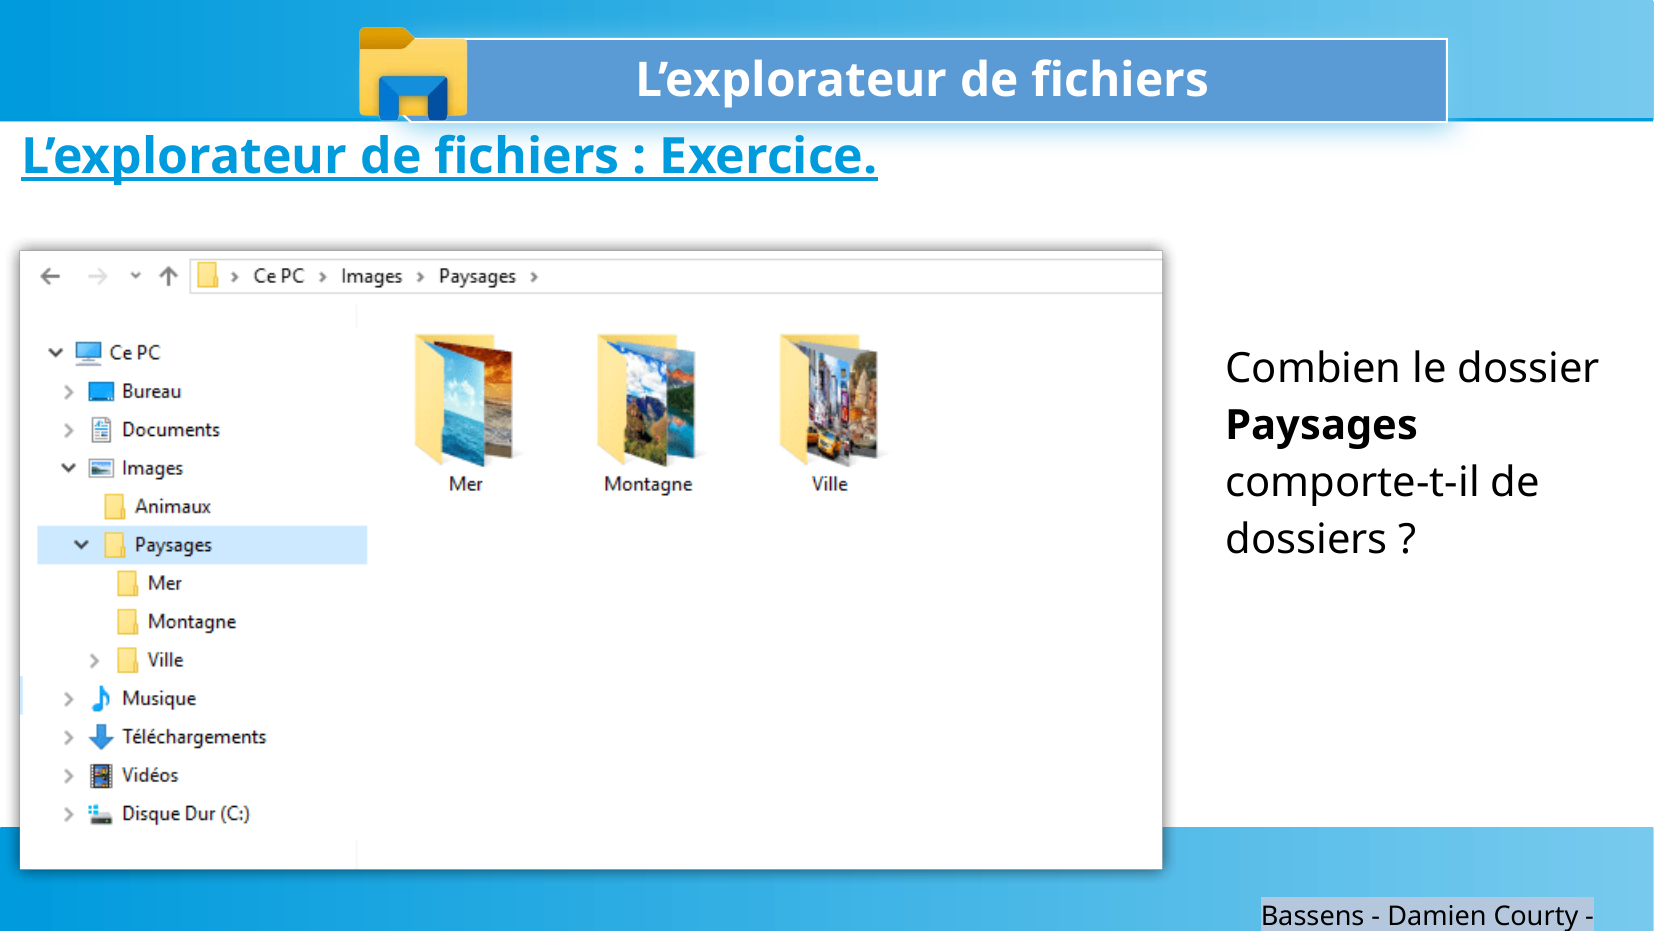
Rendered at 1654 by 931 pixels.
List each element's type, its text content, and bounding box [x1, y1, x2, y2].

text_box Combien le dossier Paysages comporte-t-il de dossiers ? [1210, 330, 1625, 542]
text_box L’explorateur de fichiers [476, 38, 1447, 112]
picture [4, 235, 1179, 886]
text_box L’explorateur de fichiers : Exercice. [6, 112, 1565, 228]
text_box Bassens - Damien Courty - 2024 [1246, 889, 1654, 931]
picture [354, 21, 476, 125]
